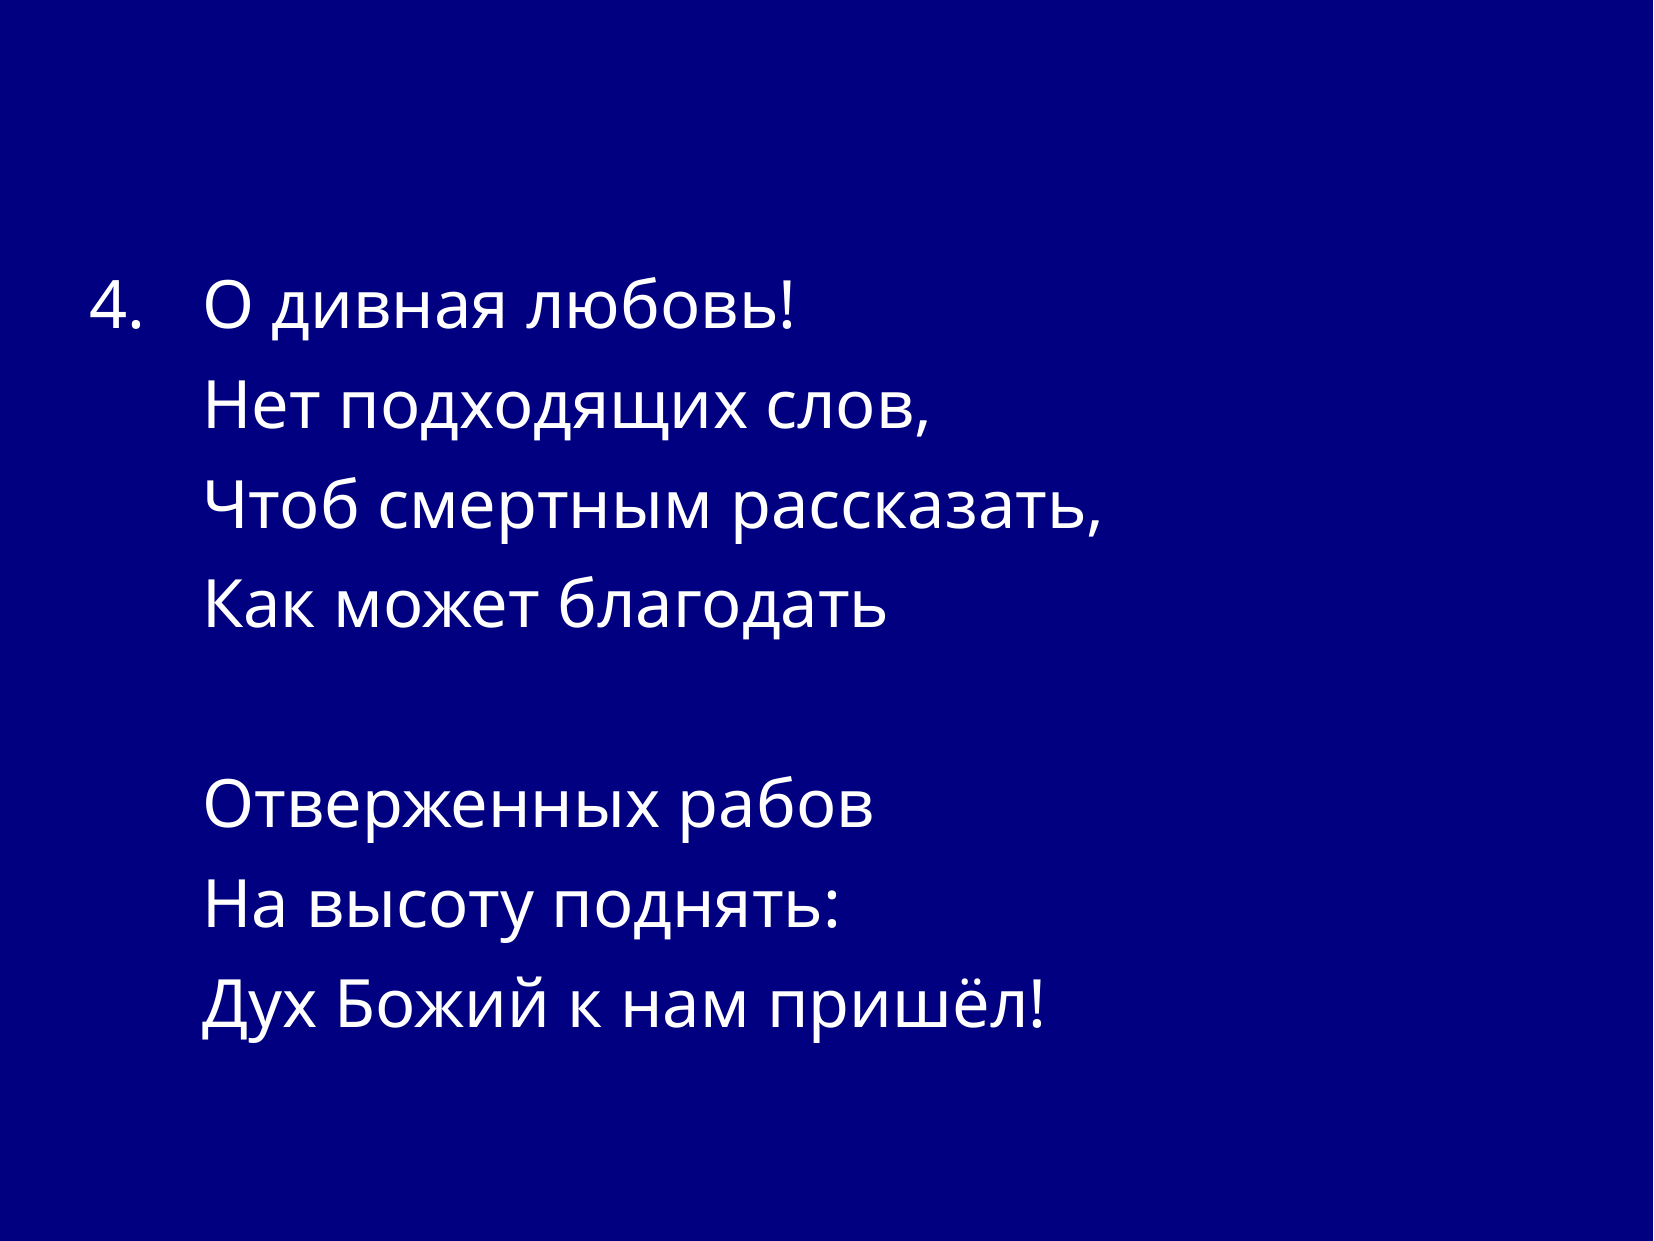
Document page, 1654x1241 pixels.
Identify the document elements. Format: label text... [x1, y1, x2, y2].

text_box 4. О дивная любовь! Нет подходящих слов, Чтоб смертным рассказать, Как может благодать Отверженных рабов На высоту поднять: Дух Божий к нам пришёл! [75, 150, 1576, 1163]
